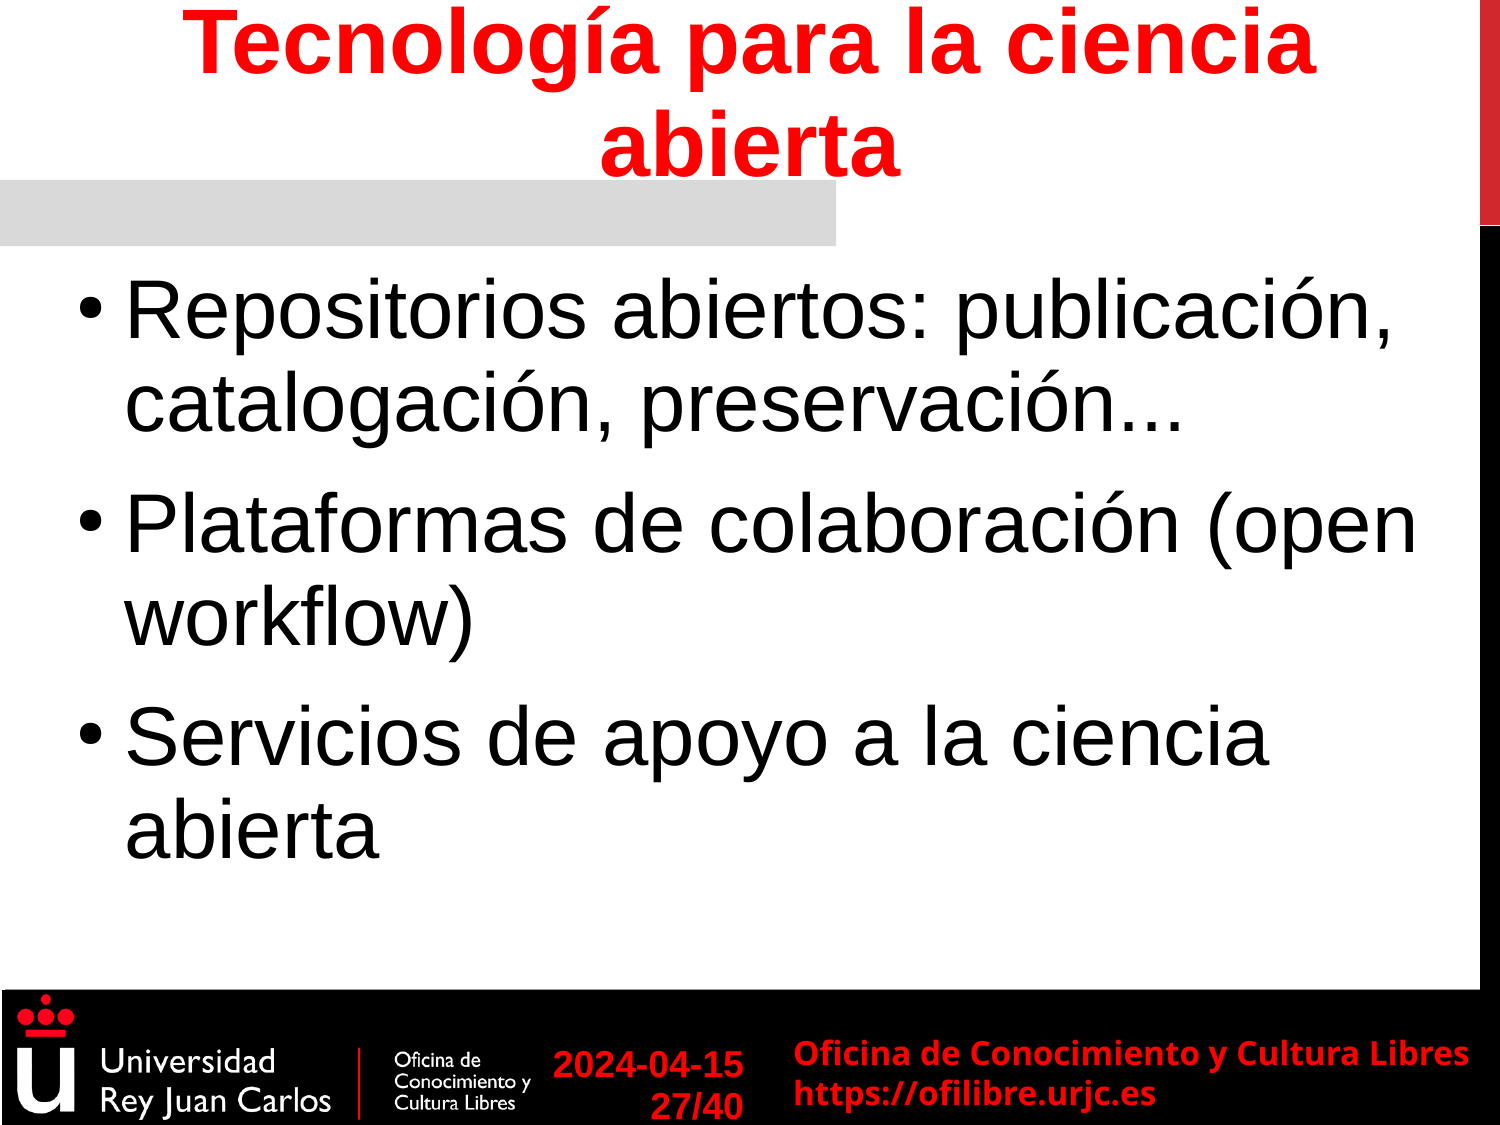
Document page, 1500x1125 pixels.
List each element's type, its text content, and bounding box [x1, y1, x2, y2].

picture [17, 994, 531, 1120]
list Repositorios abiertos: publicación, catalogación, preservación... Plataformas de colaboración (open workflow) Servicios de apoyo a la ciencia abierta [60, 263, 1426, 961]
title Tecnología para la ciencia abierta [75, 0, 1425, 197]
